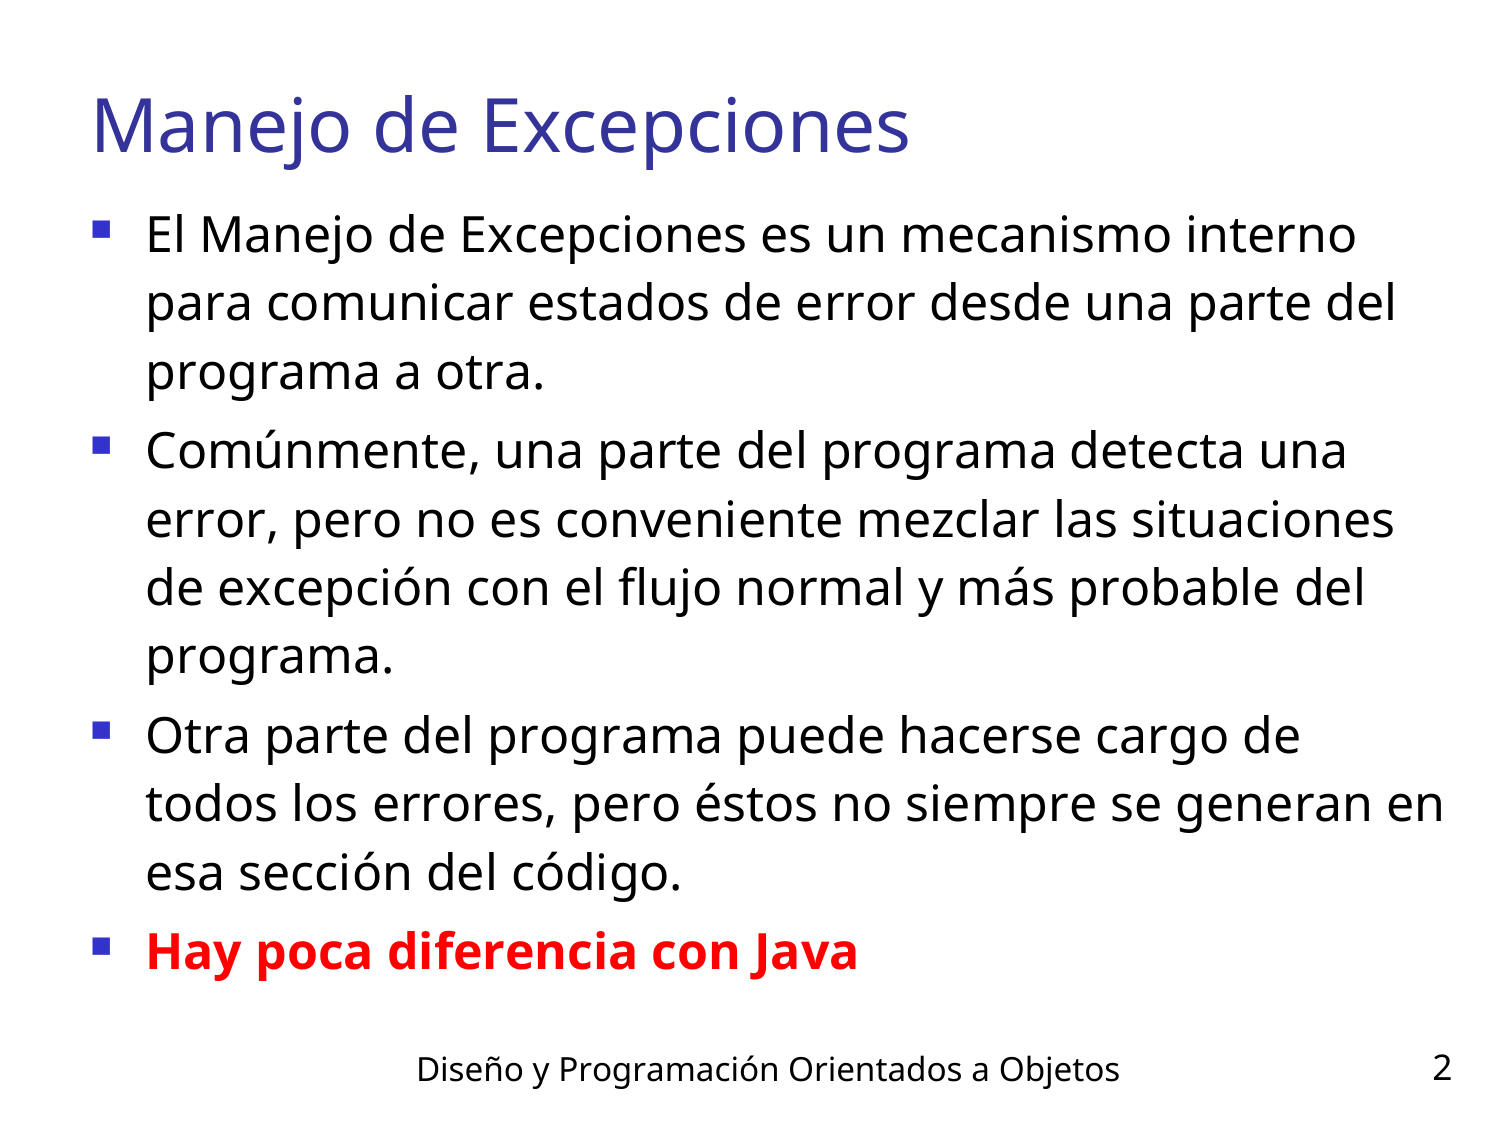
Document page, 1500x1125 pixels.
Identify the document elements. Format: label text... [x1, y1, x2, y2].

list El Manejo de Excepciones es un mecanismo interno para comunicar estados de error desde una parte del programa a otra. Comúnmente, una parte del programa detecta una error, pero no es conveniente mezclar las situaciones de excepción con el flujo normal y más probable del programa. Otra parte del programa puede hacerse cargo de todos los errores, pero éstos no siempre se generan en esa sección del código. Hay poca diferencia con Java [75, 191, 1463, 1028]
title Manejo de Excepciones [75, 4, 1466, 183]
